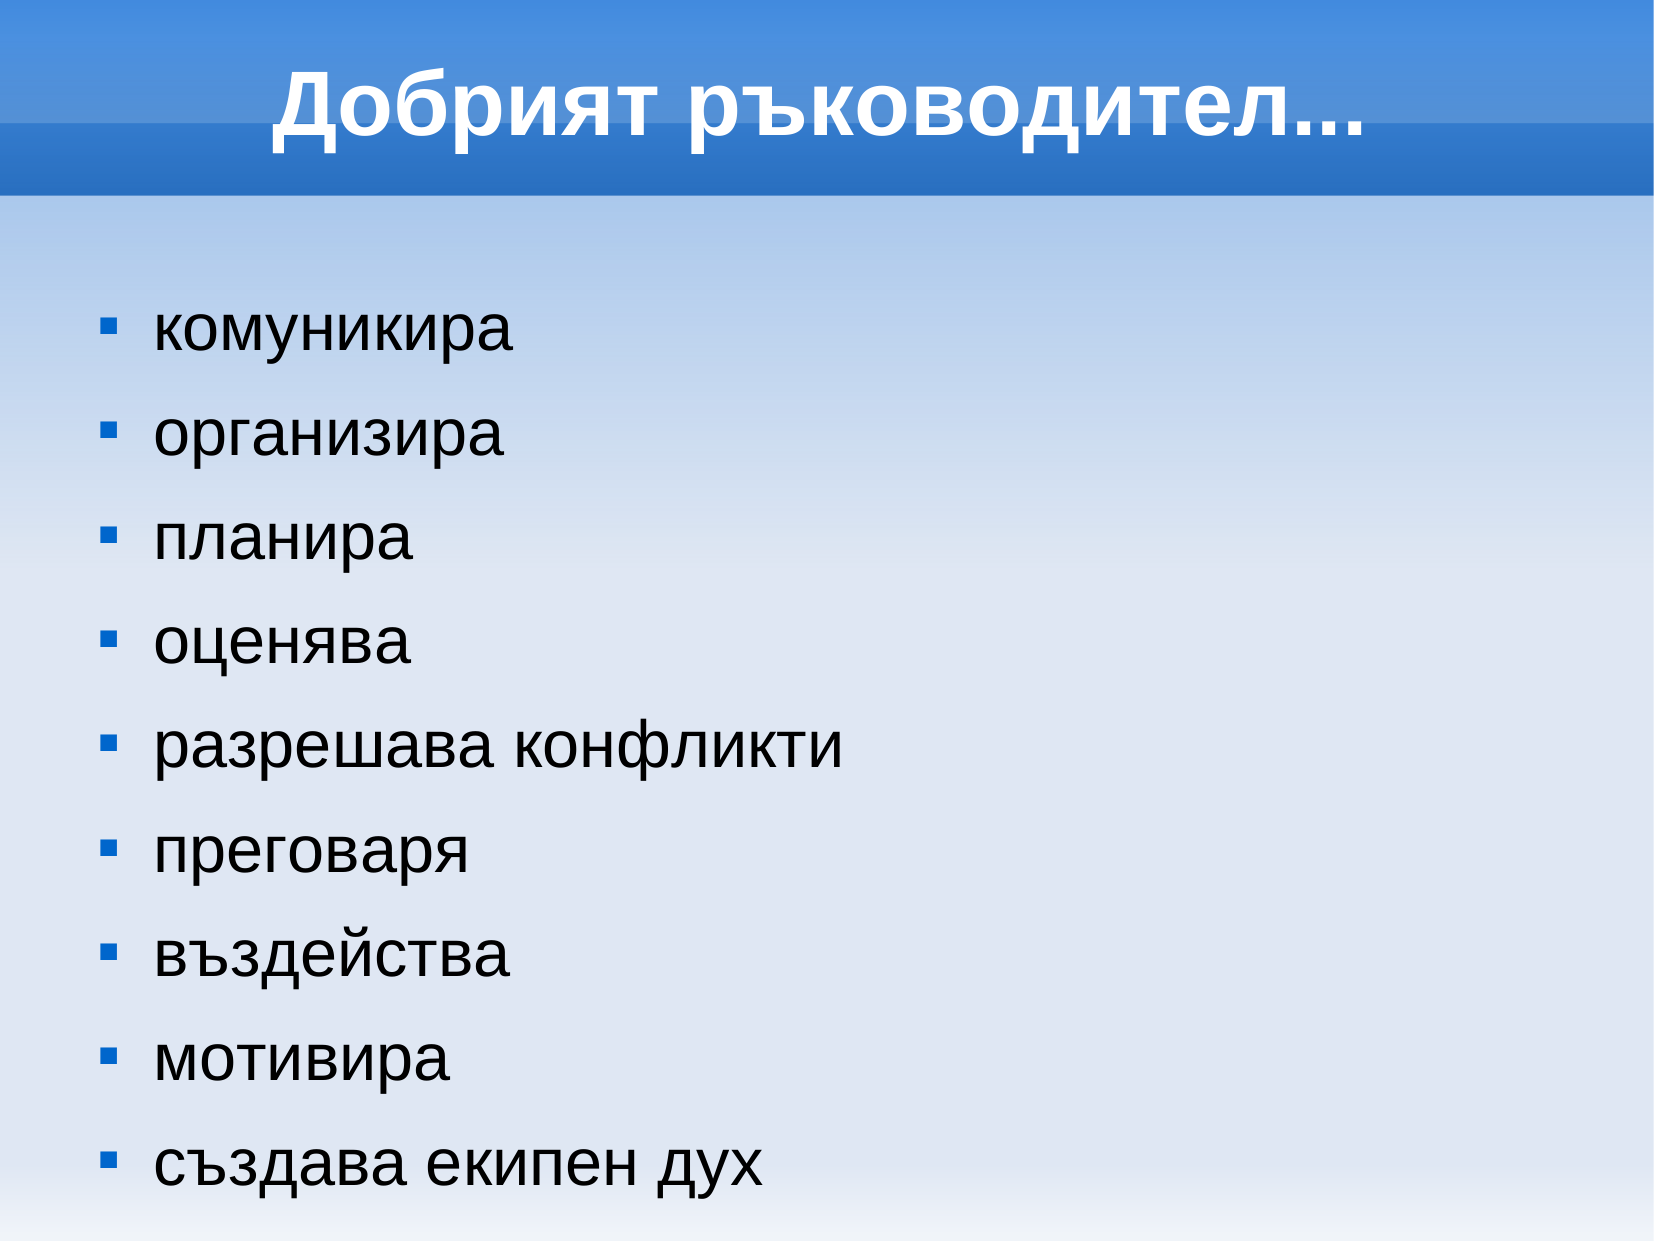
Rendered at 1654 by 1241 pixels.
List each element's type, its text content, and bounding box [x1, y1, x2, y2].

list комуникира организира планира оценява разрешава конфликти преговаря въздейства мотивира създава екипен дух [82, 290, 1571, 1200]
title Добрият ръководител... [76, 7, 1565, 200]
picture [0, 0, 1654, 1241]
